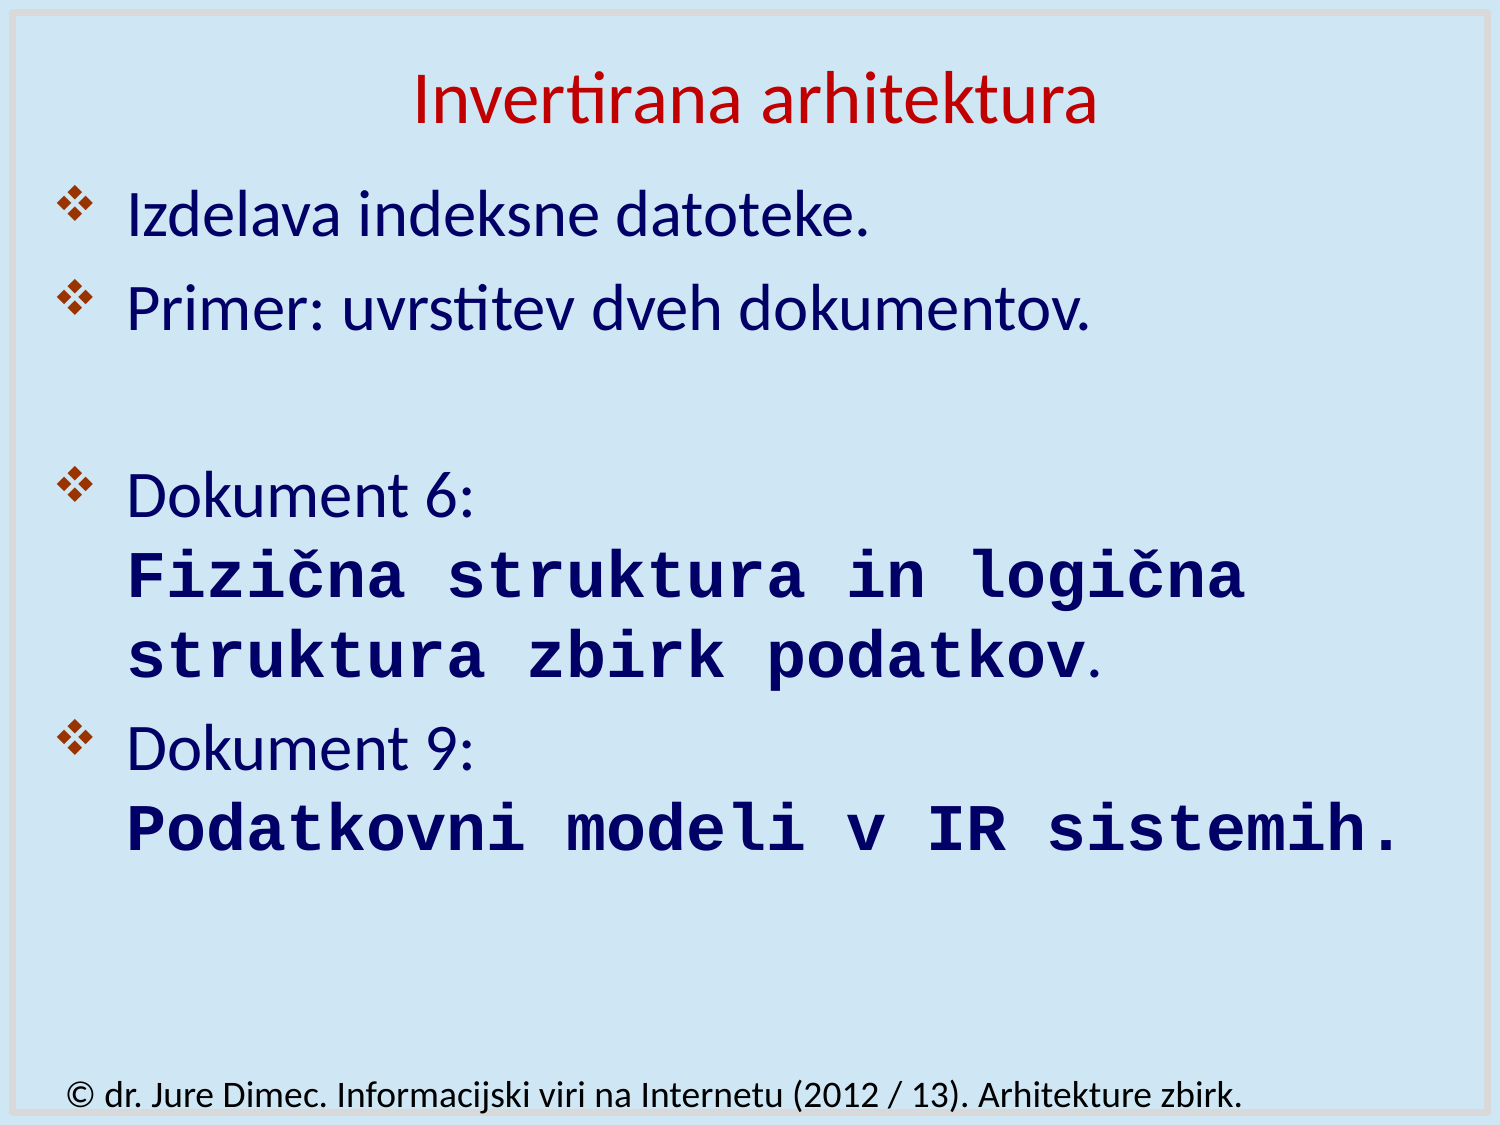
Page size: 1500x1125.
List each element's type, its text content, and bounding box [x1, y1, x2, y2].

title Invertirana arhitektura [37, 37, 1475, 150]
list Izdelava indeksne datoteke. Primer: uvrstitev dveh dokumentov. Dokument 6: Fizična struktura in logična struktura zbirk podatkov. Dokument 9: Podatkovni modeli v IR sistemih. [37, 162, 1475, 1050]
footer © dr. Jure Dimec. Informacijski viri na Internetu (2012 / 13). Arhitekture zbirk. [50, 1062, 1300, 1103]
